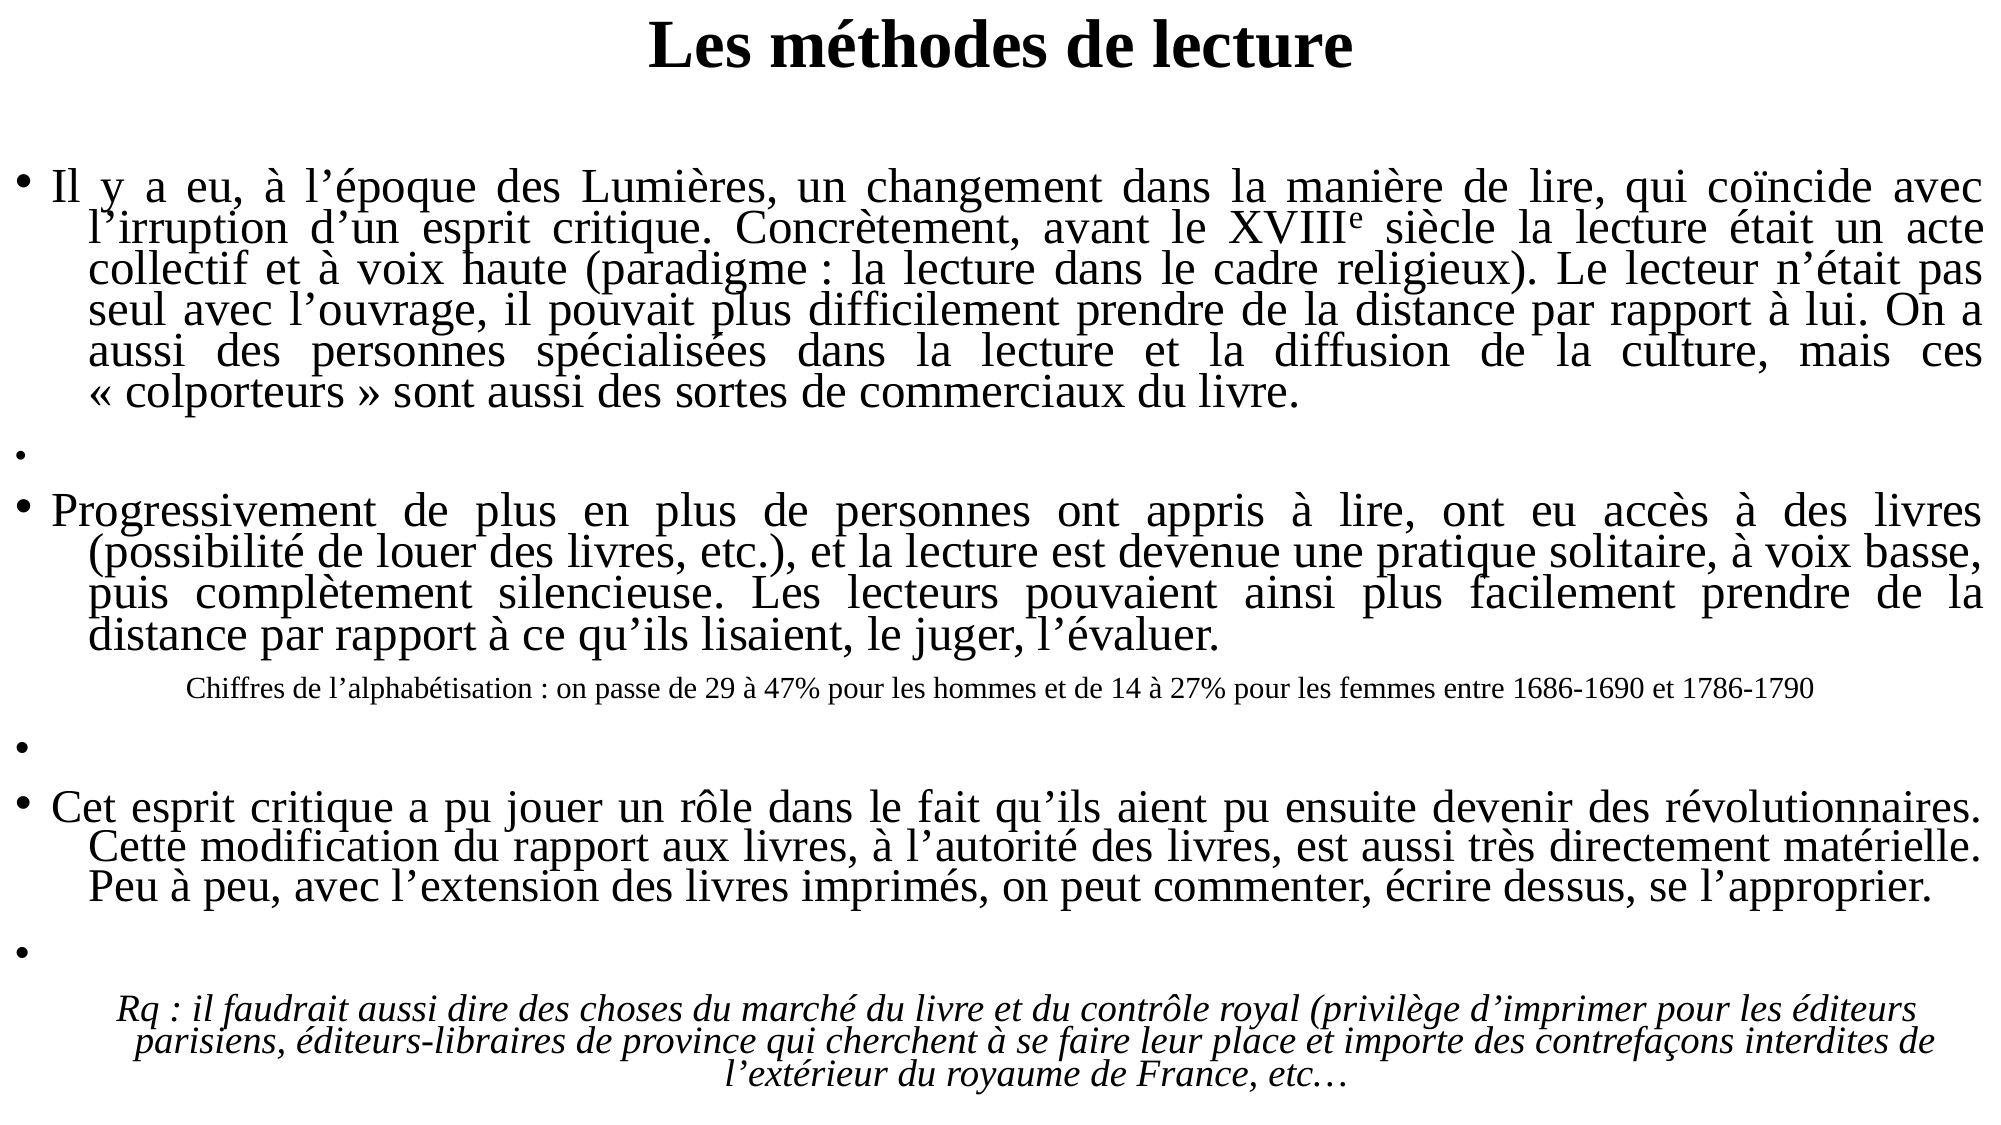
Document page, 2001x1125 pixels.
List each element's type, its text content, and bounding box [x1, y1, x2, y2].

list Il y a eu, à l’époque des Lumières, un changement dans la manière de lire, qui coïncide avec l’irruption d’un esprit critique. Concrètement, avant le XVIIIe siècle la lecture était un acte collectif et à voix haute (paradigme : la lecture dans le cadre religieux). Le lecteur n’était pas seul avec l’ouvrage, il pouvait plus difficilement prendre de la distance par rapport à lui. On a aussi des personnes spécialisées dans la lecture et la diffusion de la culture, mais ces « colporteurs » sont aussi des sortes de commerciaux du livre. Progressivement de plus en plus de personnes ont appris à lire, ont eu accès à des livres (possibilité de louer des livres, etc.), et la lecture est devenue une pratique solitaire, à voix basse, puis complètement silencieuse. Les lecteurs pouvaient ainsi plus facilement prendre de la distance par rapport à ce qu’ils lisaient, le juger, l’évaluer. Chiffres de l’alphabétisation : on passe de 29 à 47% pour les hommes et de 14 à 27% pour les femmes entre 1686-1690 et 1786-1790 Cet esprit critique a pu jouer un rôle dans le fait qu’ils aient pu ensuite devenir des révolutionnaires. Cette modification du rapport aux livres, à l’autorité des livres, est aussi très directement matérielle. Peu à peu, avec l’extension des livres imprimés, on peut commenter, écrire dessus, se l’approprier. Rq : il faudrait aussi dire des choses du marché du livre et du contrôle royal (privilège d’imprimer pour les éditeurs parisiens, éditeurs-libraires de province qui cherchent à se faire leur place et importe des contrefaçons interdites de l’extérieur du royaume de France, etc… [0, 161, 2000, 1125]
title Les méthodes de lecture [326, 0, 1677, 91]
